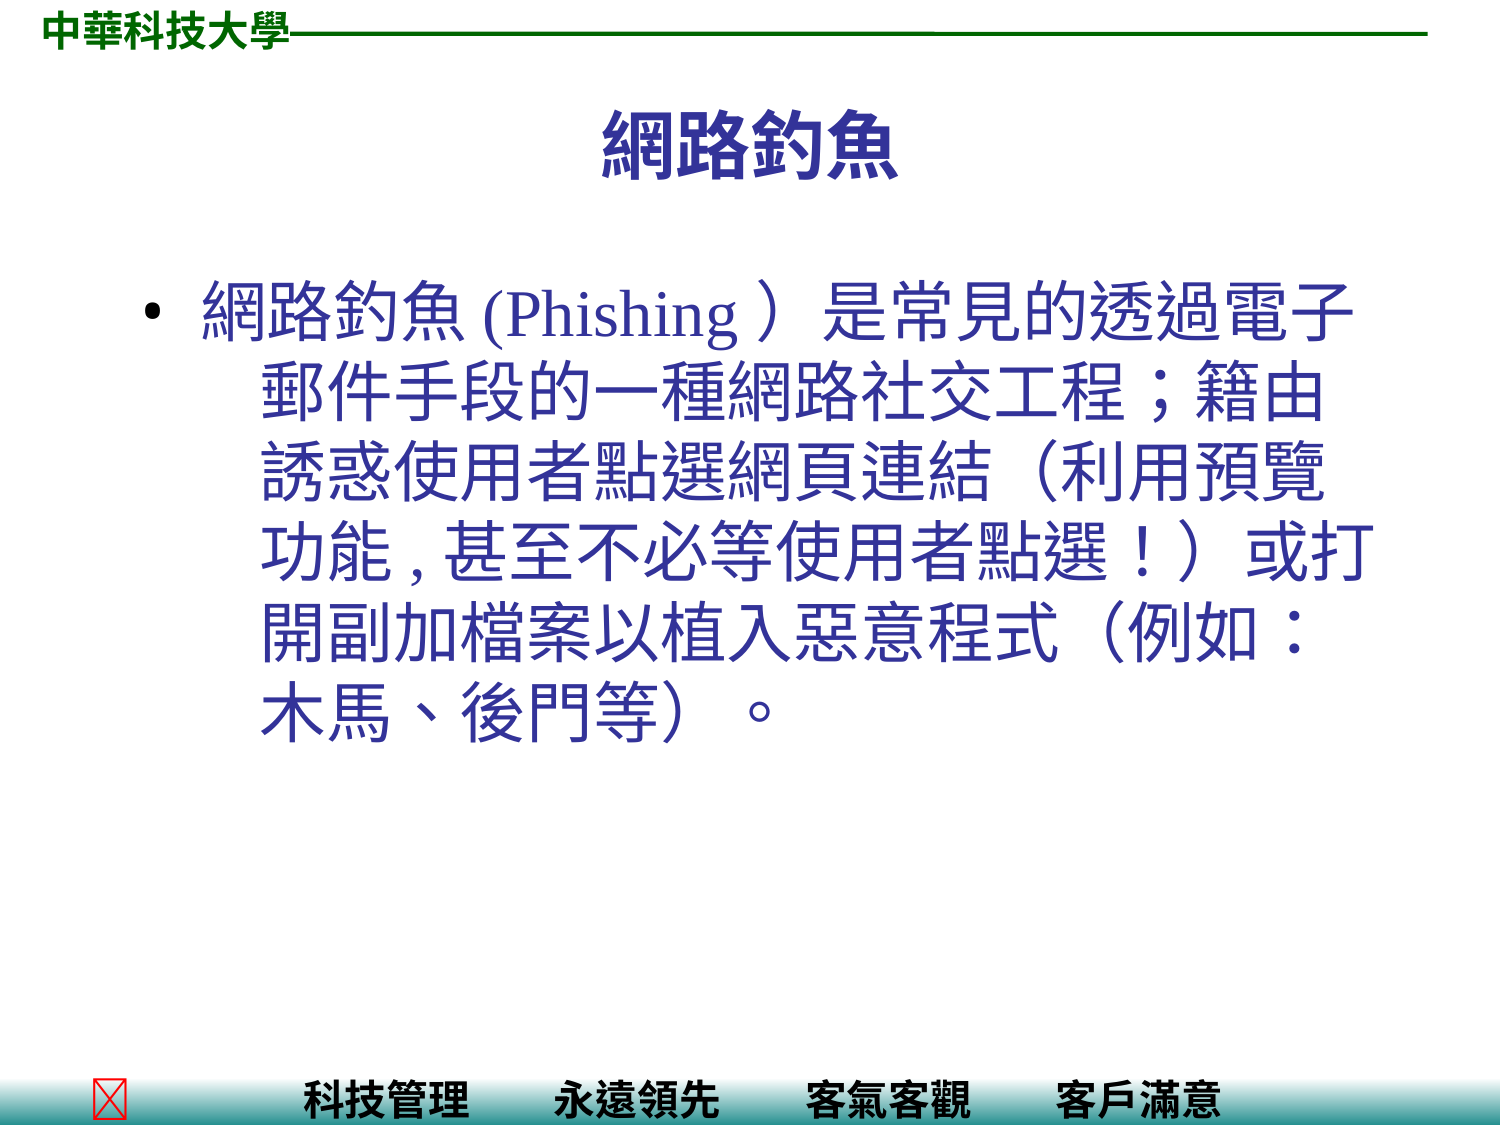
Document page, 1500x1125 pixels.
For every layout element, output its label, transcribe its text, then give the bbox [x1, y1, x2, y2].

title 網路釣魚 [75, 50, 1426, 238]
list 網路釣魚(Phishing）是常見的透過電子郵件手段的一種網路社交工程；籍由誘惑使用者點選網頁連結（利用預覽功能,甚至不必等使用者點選！）或打開副加檔案以植入惡意程式（例如：木馬、後門等）。 [125, 262, 1401, 1005]
